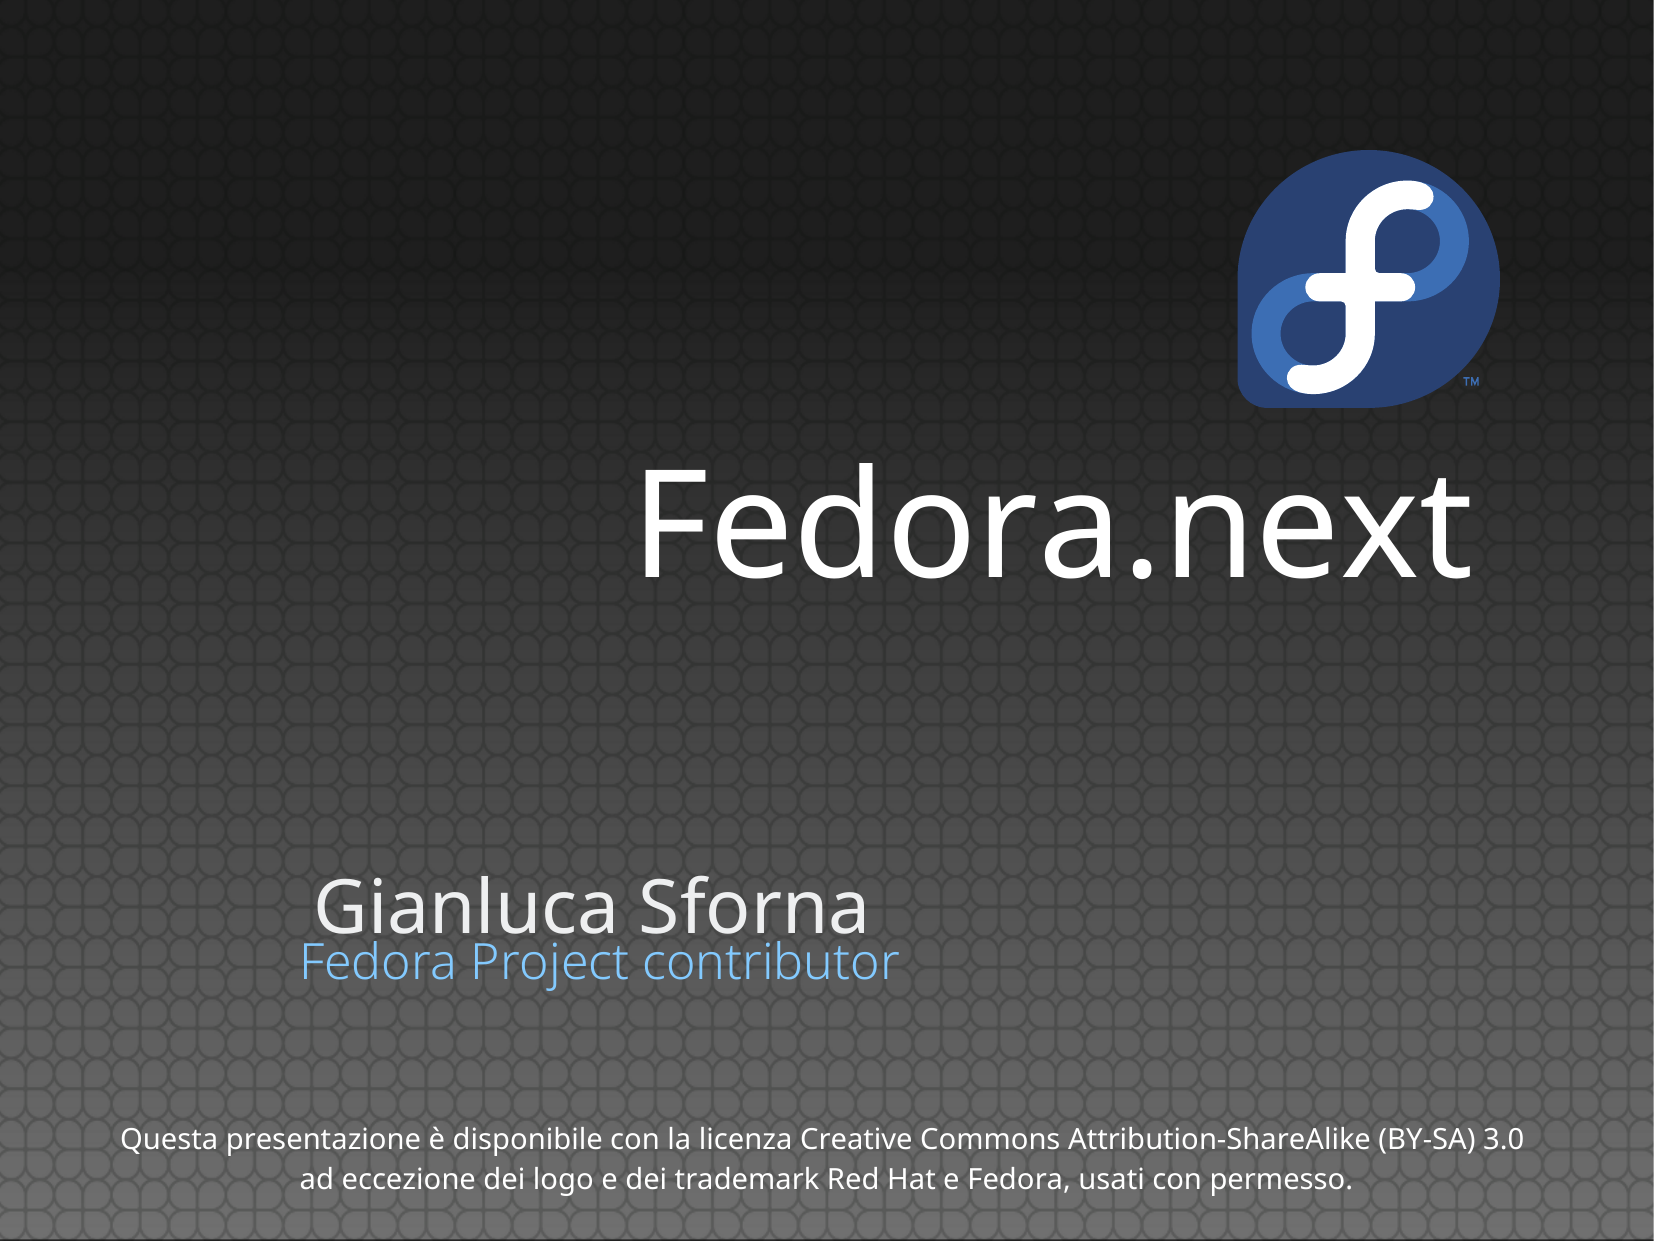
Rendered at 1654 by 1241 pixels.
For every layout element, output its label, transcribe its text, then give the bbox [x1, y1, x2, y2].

text_box Gianluca Sforna [299, 846, 1051, 925]
text_box Fedora.next [37, 417, 1475, 571]
text_box Fedora Project contributor [299, 925, 1244, 977]
picture [0, 0, 1654, 1241]
text_box Questa presentazione è disponibile con la licenza Creative Commons Attribution-ShareAlike (BY-SA) 3.0 ad eccezione dei logo e dei trademark Red Hat e Fedora, usati con permesso. [47, 1118, 1606, 1187]
